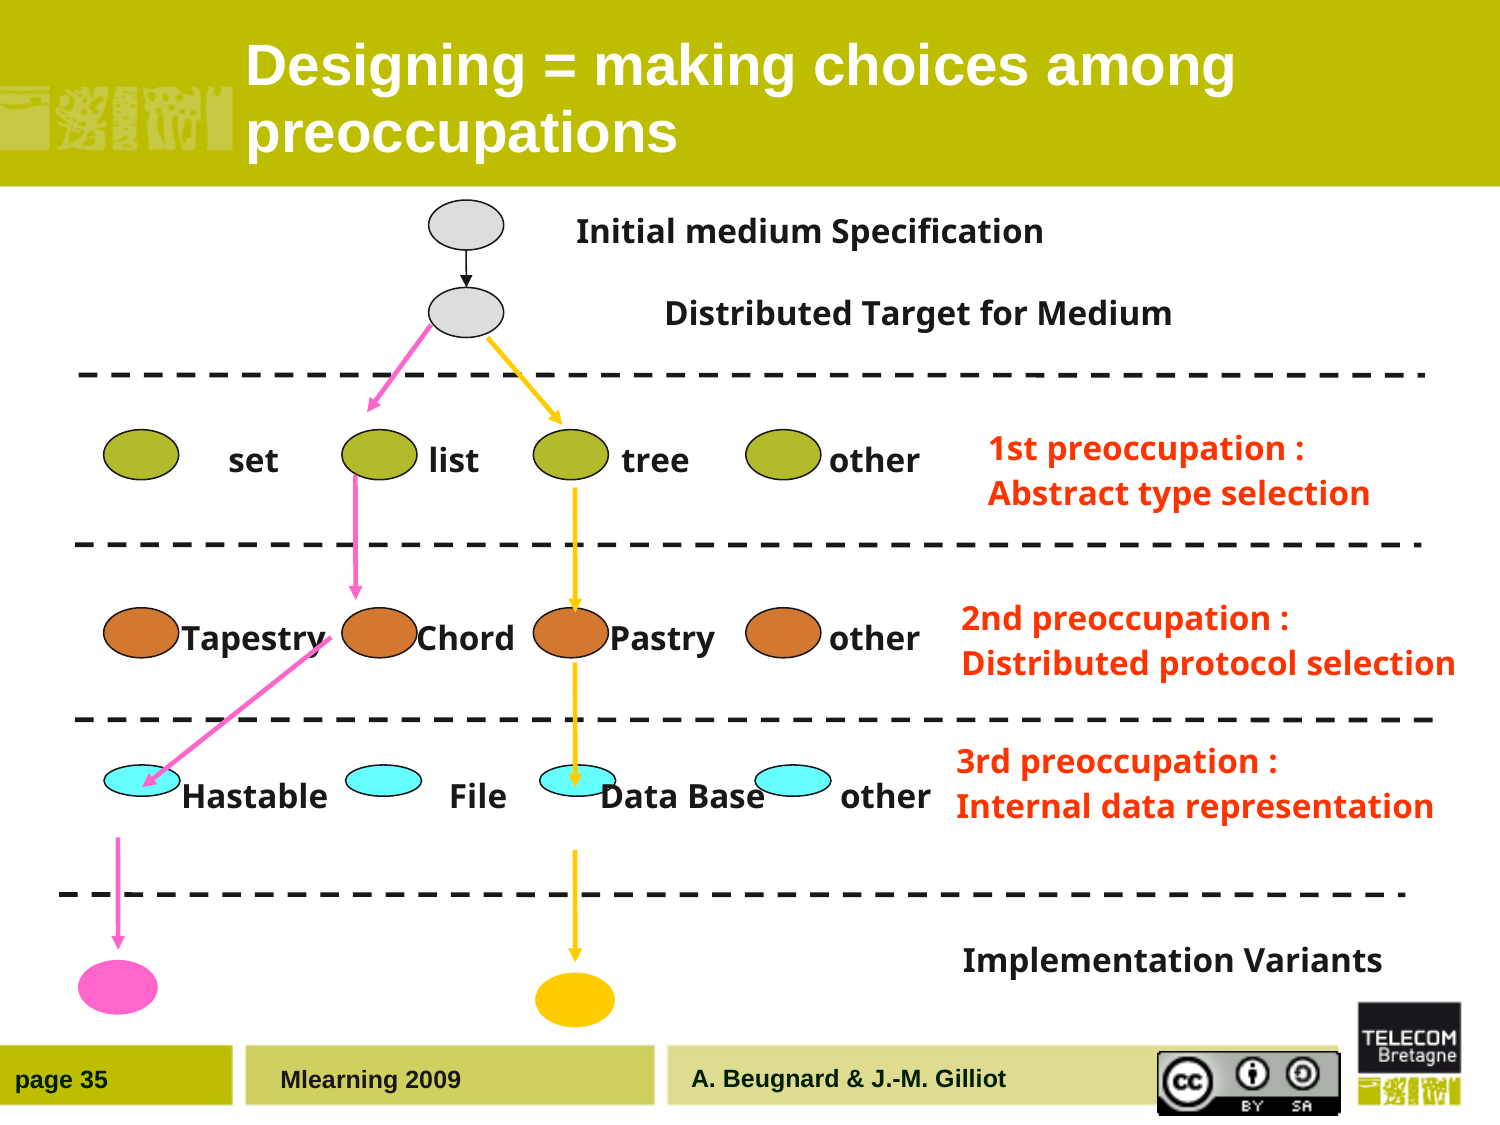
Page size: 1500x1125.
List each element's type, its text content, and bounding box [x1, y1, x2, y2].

text_box [533, 607, 594, 658]
text_box [428, 287, 504, 338]
text_box Initial medium Specification [561, 199, 1061, 261]
text_box Tapestry [166, 607, 342, 669]
text_box 1st preoccupation : Abstract type selection [973, 417, 1387, 523]
text_box Distributed Target for Medium [649, 282, 1189, 343]
text_box Pastry [594, 607, 731, 669]
text_box [103, 764, 166, 797]
text_box File [434, 764, 523, 826]
text_box tree [606, 429, 705, 491]
text_box [428, 200, 504, 251]
text_box 3rd preoccupation : Internal data representation [941, 730, 1451, 837]
text_box Data Base [584, 764, 781, 826]
text_box [745, 607, 814, 658]
text_box [537, 974, 613, 1026]
text_box [539, 764, 584, 797]
text_box Implementation Variants [948, 929, 1399, 1036]
text_box other [814, 607, 936, 669]
text_box [781, 764, 825, 797]
text_box Hastable [166, 764, 344, 826]
picture [0, 0, 1500, 1125]
text_box [345, 764, 422, 797]
text_box [533, 429, 606, 480]
text_box Chord [401, 607, 531, 669]
text_box [103, 429, 179, 480]
text_box set [213, 429, 295, 491]
text_box 2nd preoccupation : Distributed protocol selection [946, 587, 1473, 694]
title Designing = making choices among preoccupations [245, 19, 1459, 166]
text_box other [825, 764, 941, 826]
text_box [80, 962, 156, 1013]
text_box [745, 429, 814, 480]
text_box [342, 607, 401, 658]
text_box list [413, 429, 495, 491]
text_box [341, 429, 413, 480]
text_box [103, 607, 166, 658]
text_box other [814, 429, 936, 491]
